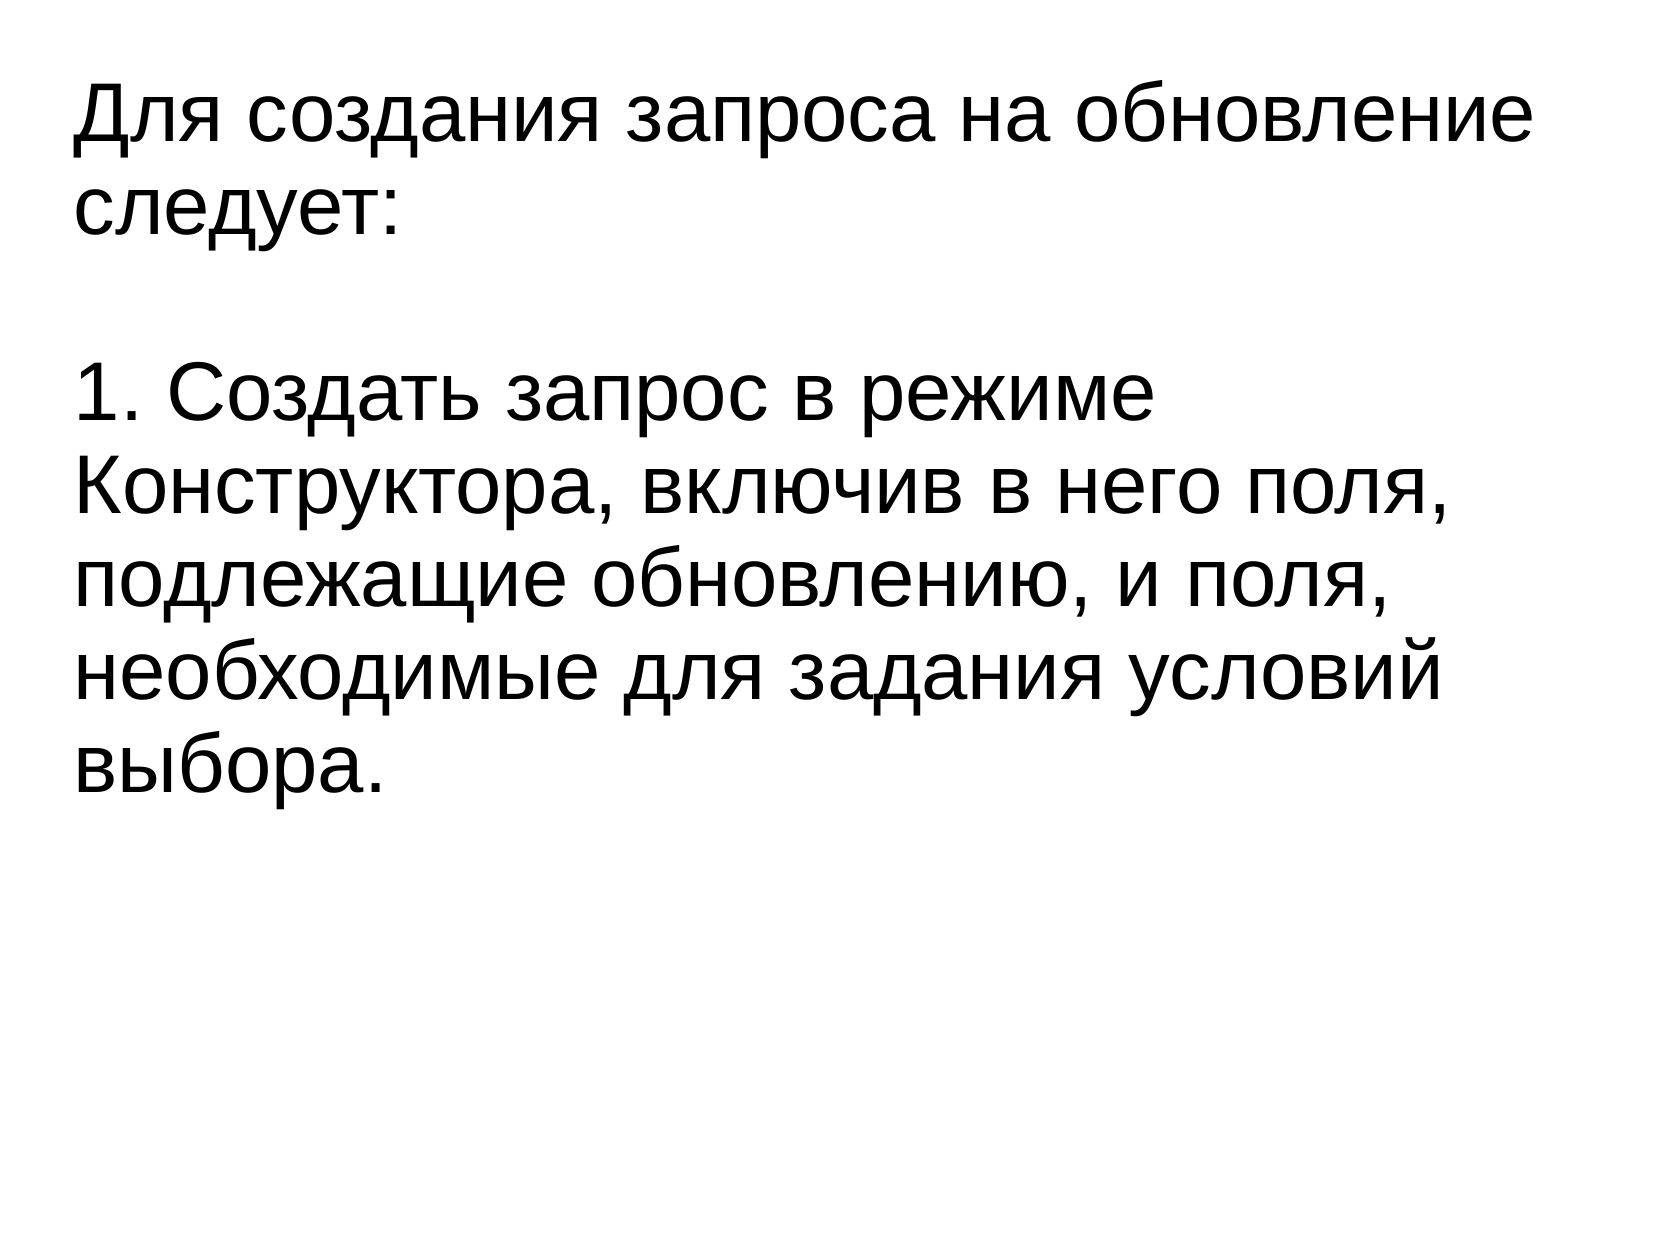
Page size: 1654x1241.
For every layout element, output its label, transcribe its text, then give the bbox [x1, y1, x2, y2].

text_box Для создания запроса на обновление следует: 1. Создать запрос в режиме Конструктора, включив в него поля, подлежащие обновлению, и поля, необходимые для задания условий выбора. [59, 59, 1595, 1004]
